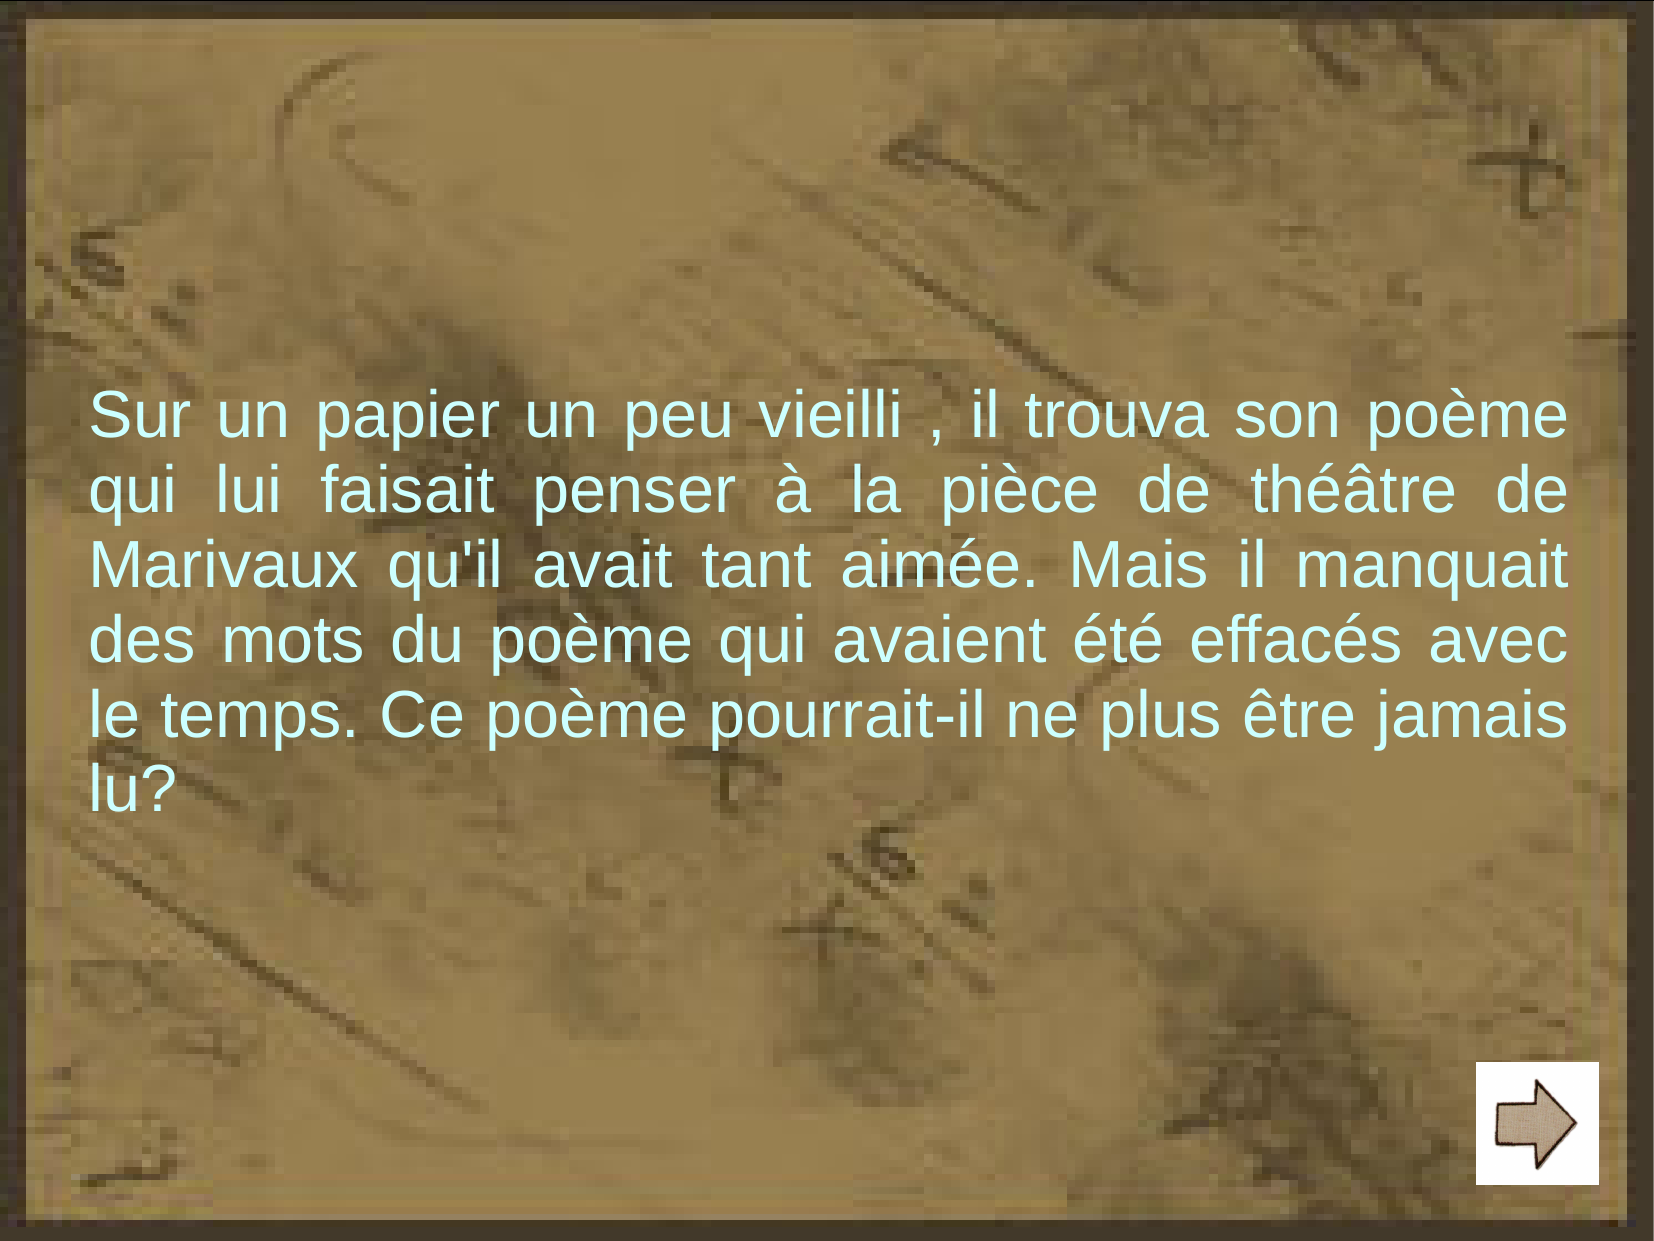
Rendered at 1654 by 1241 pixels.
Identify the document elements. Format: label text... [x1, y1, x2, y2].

picture [0, 1, 1654, 1241]
subtitle Sur un papier un peu vieilli , il trouva son poème qui lui faisait penser à la pièce de théâtre de Marivaux qu'il avait tant aimée. Mais il manquait des mots du poème qui avaient été effacés avec le temps. Ce poème pourrait-il ne plus être jamais lu? [88, 177, 1571, 1102]
text_box [147, 118, 1595, 302]
